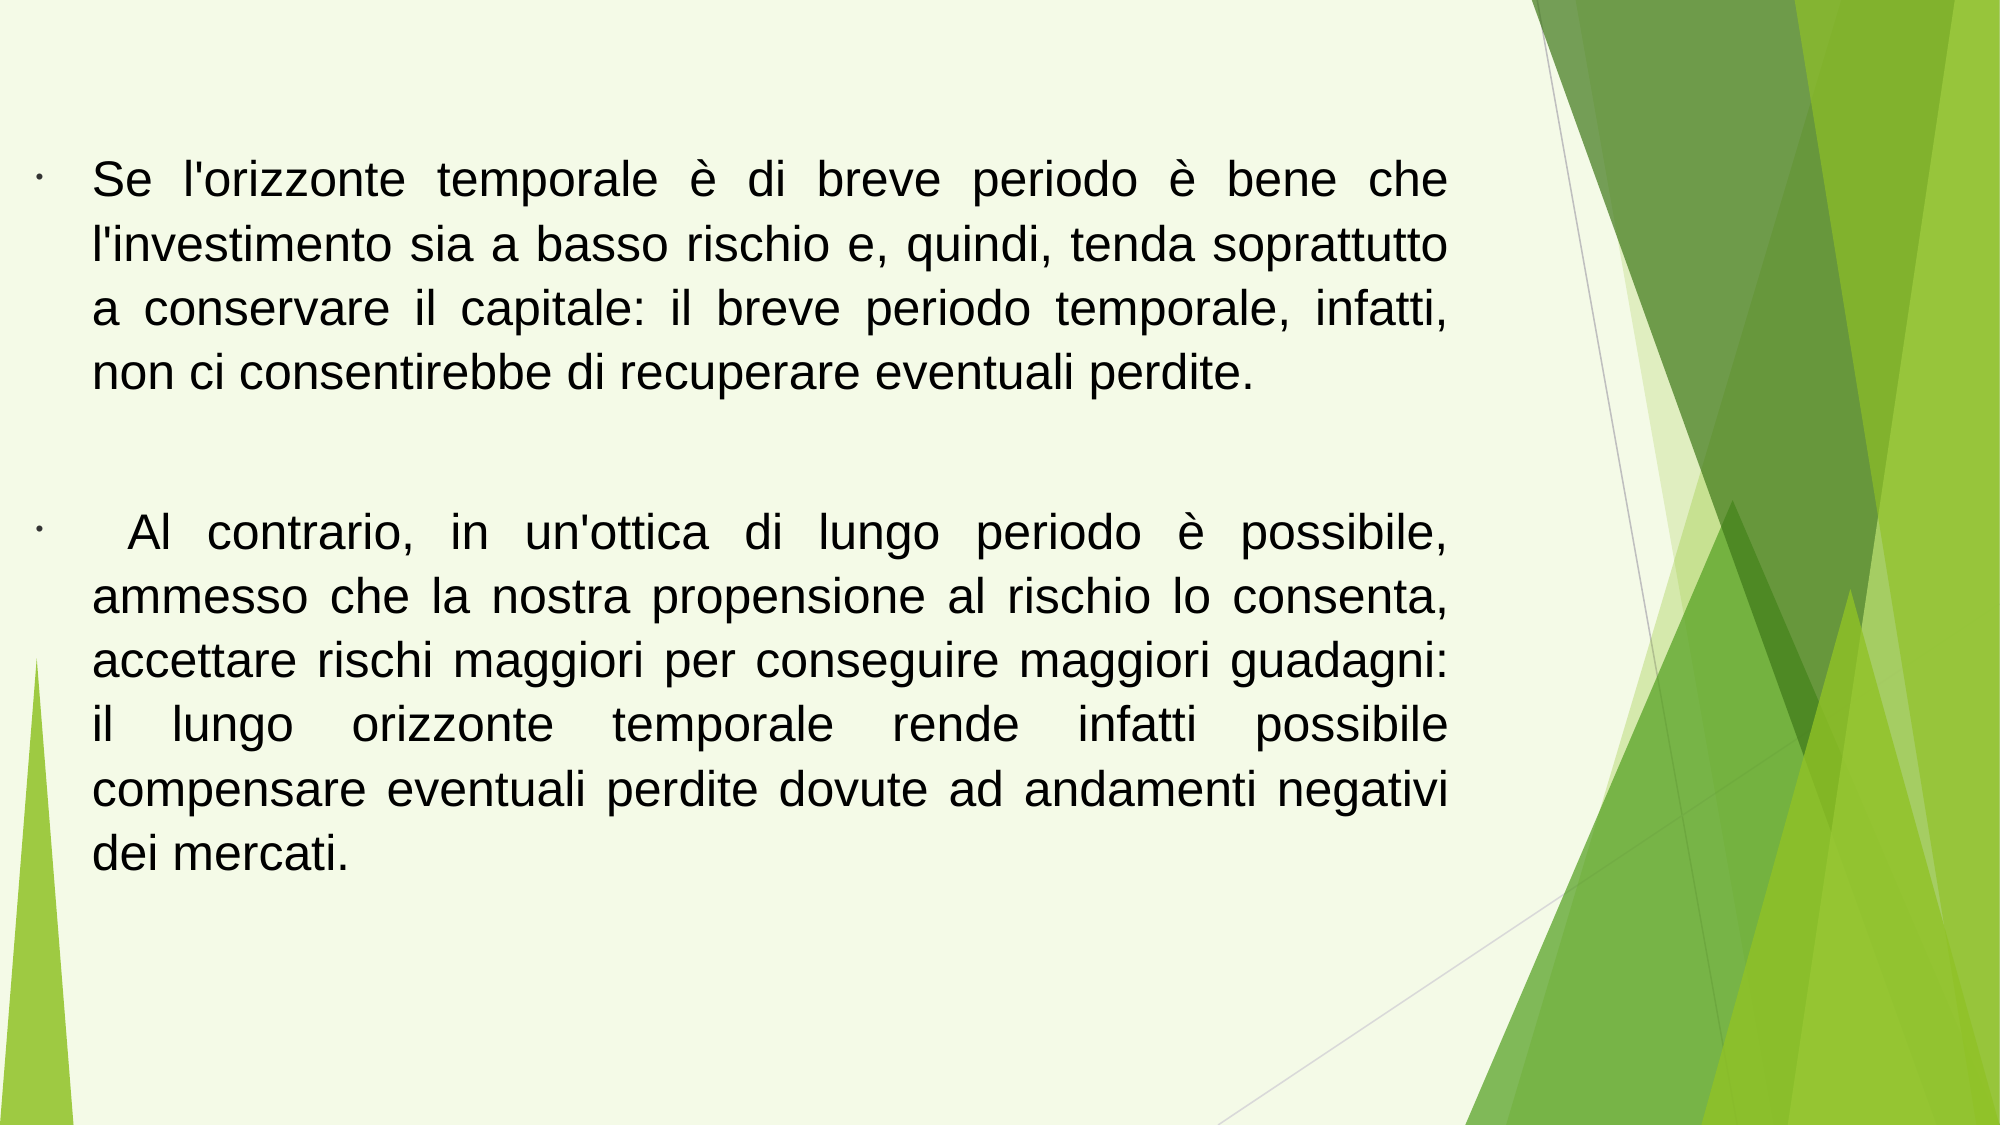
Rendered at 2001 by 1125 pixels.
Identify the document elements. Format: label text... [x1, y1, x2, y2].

text_box Se l'orizzonte temporale è di breve periodo è bene che l'investimento sia a basso rischio e, quindi, tenda soprattutto a conservare il capitale: il breve periodo temporale, infatti, non ci consentirebbe di recuperare eventuali perdite. Al contrario, in un'ottica di lungo periodo è possibile, ammesso che la nostra propensione al rischio lo consenta, accettare rischi maggiori per conseguire maggiori guadagni: il lungo orizzonte temporale rende infatti possibile compensare eventuali perdite dovute ad andamenti negativi dei mercati. [20, 135, 1465, 946]
